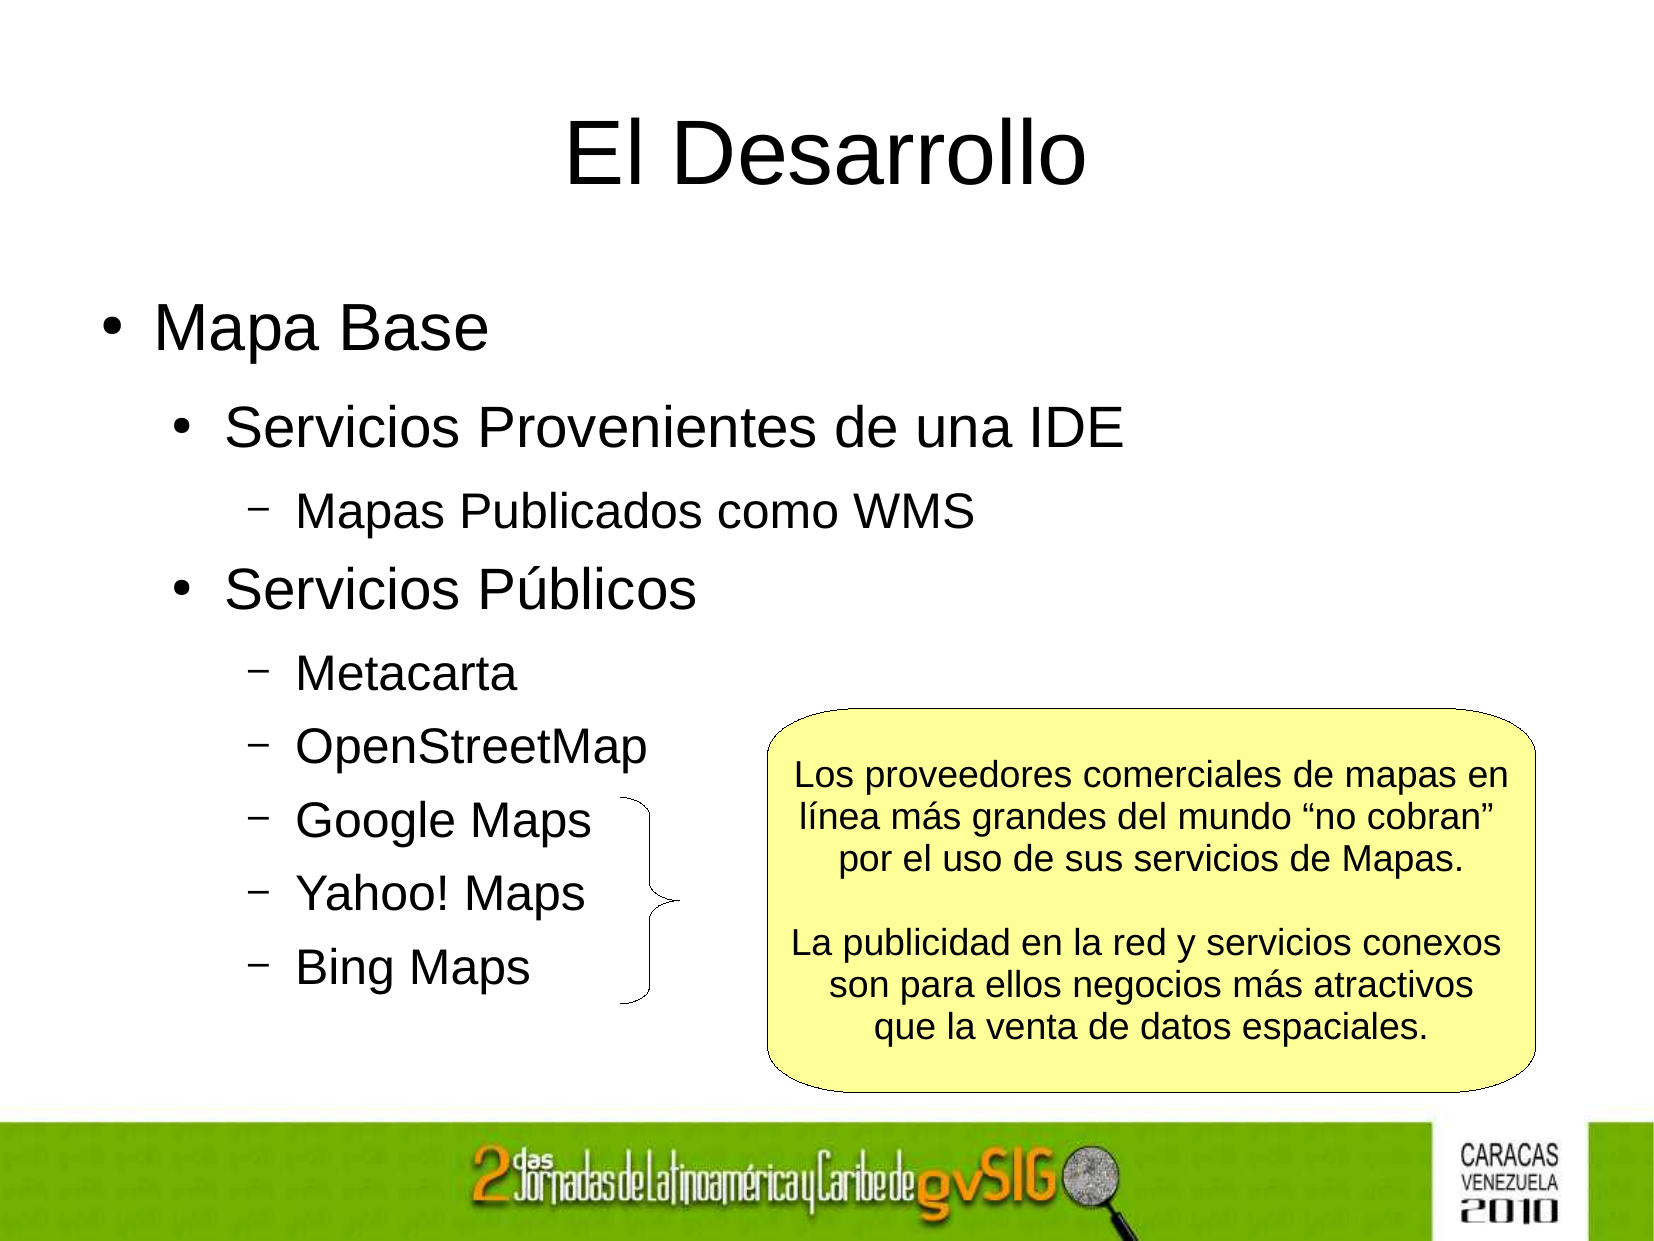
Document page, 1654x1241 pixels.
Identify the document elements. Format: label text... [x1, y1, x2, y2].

text_box Los proveedores comerciales de mapas en línea más grandes del mundo “no cobran” por el uso de sus servicios de Mapas. La publicidad en la red y servicios conexos son para ellos negocios más atractivos que la venta de datos espaciales. [767, 708, 1536, 1093]
title El Desarrollo [82, 56, 1571, 250]
list Mapa Base Servicios Provenientes de una IDE Mapas Publicados como WMS Servicios Públicos Metacarta OpenStreetMap Google Maps Yahoo! Maps Bing Maps [82, 290, 1571, 1094]
picture [0, 0, 1654, 1241]
